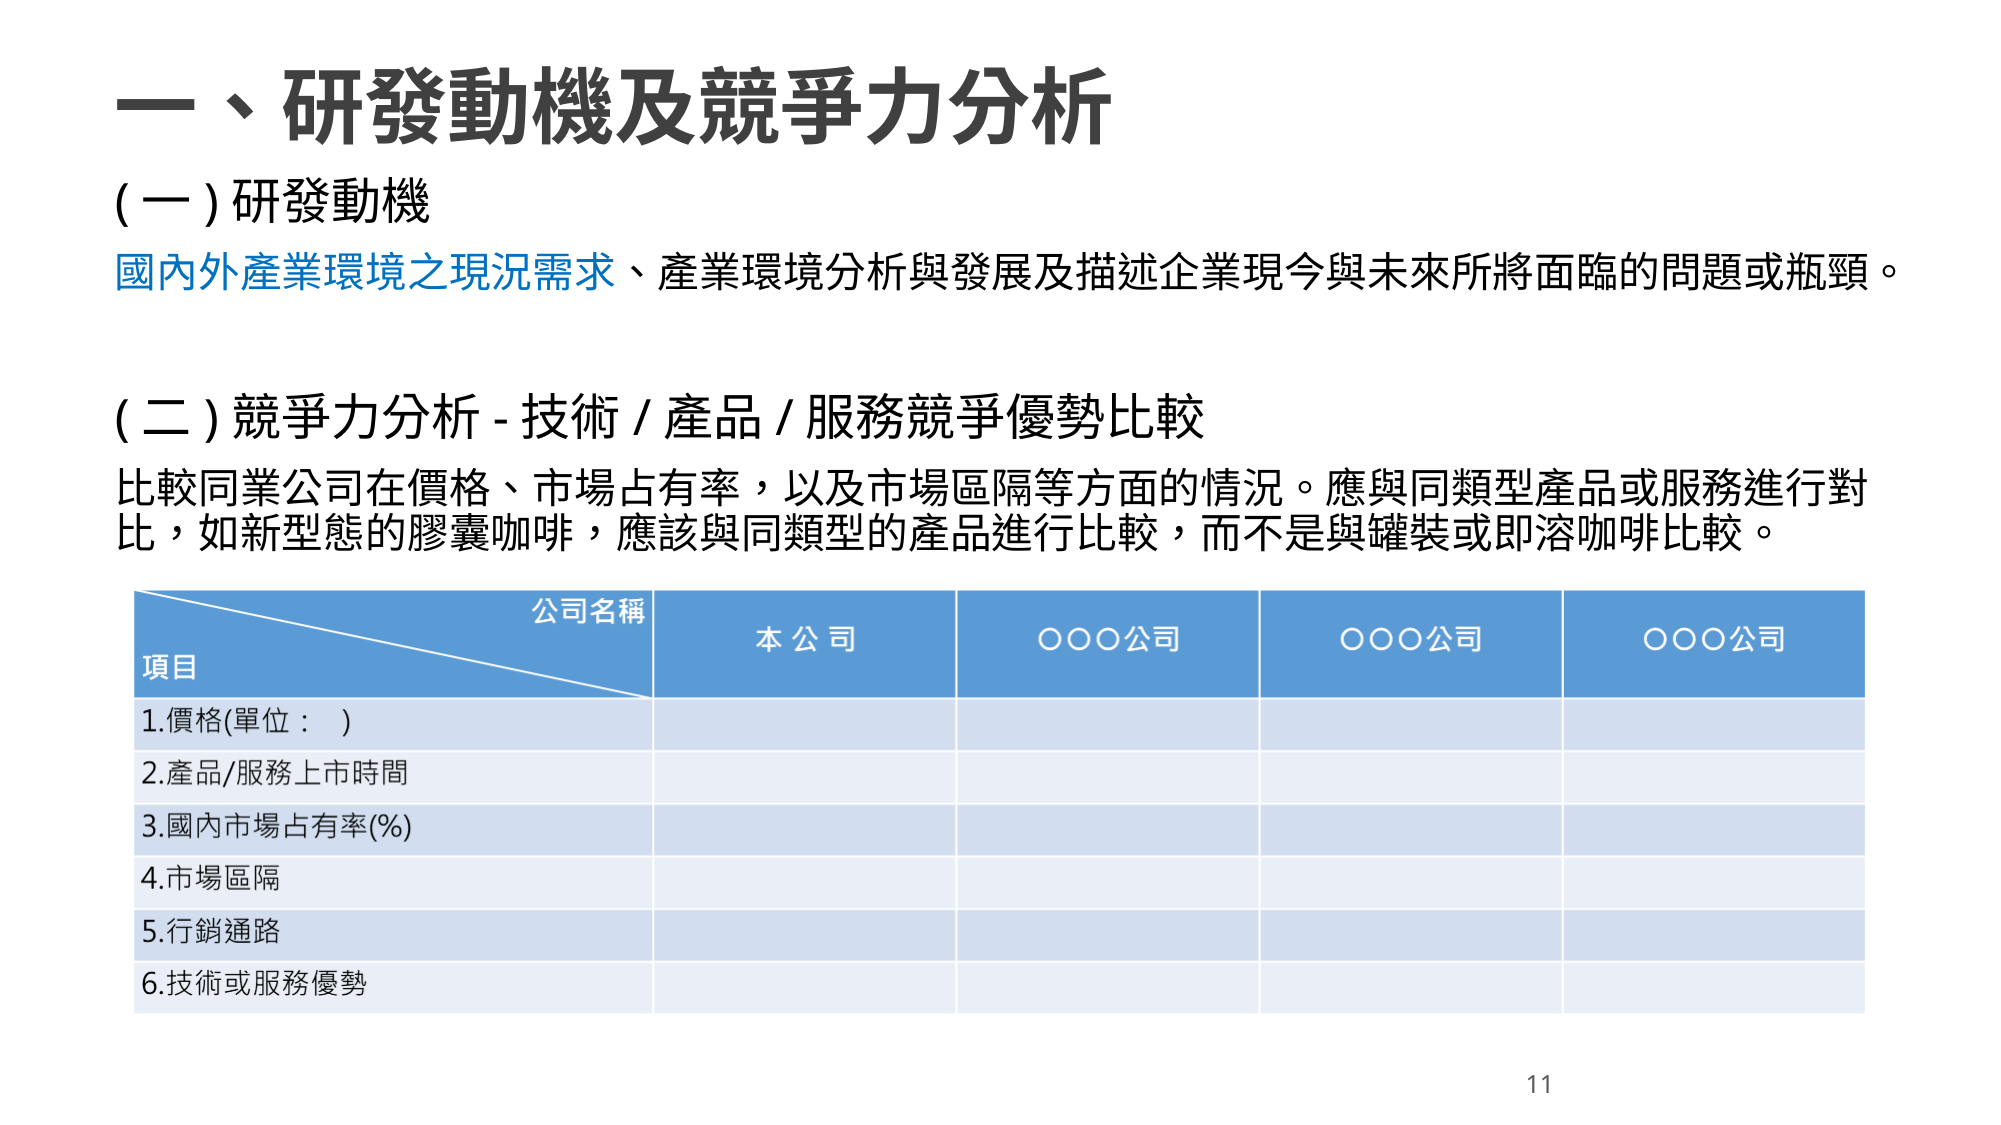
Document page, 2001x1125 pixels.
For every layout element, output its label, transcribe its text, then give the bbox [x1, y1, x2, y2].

title 一、研發動機及競爭力分析 [99, 56, 1900, 166]
picture [132, 585, 1866, 1019]
text_box <編號> [1510, 1061, 1961, 1097]
text_box (一)研發動機 國內外產業環境之現況需求、產業環境分析與發展及描述企業現今與未來所將面臨的問題或瓶頸。 (二)競爭力分析-技術/產品/服務競爭優勢比較 比較同業公司在價格、市場占有率，以及市場區隔等方面的情況。應與同類型產品或服務進行對比，如新型態的膠囊咖啡，應該與同類型的產品進行比較，而不是與罐裝或即溶咖啡比較。 [99, 169, 1900, 967]
